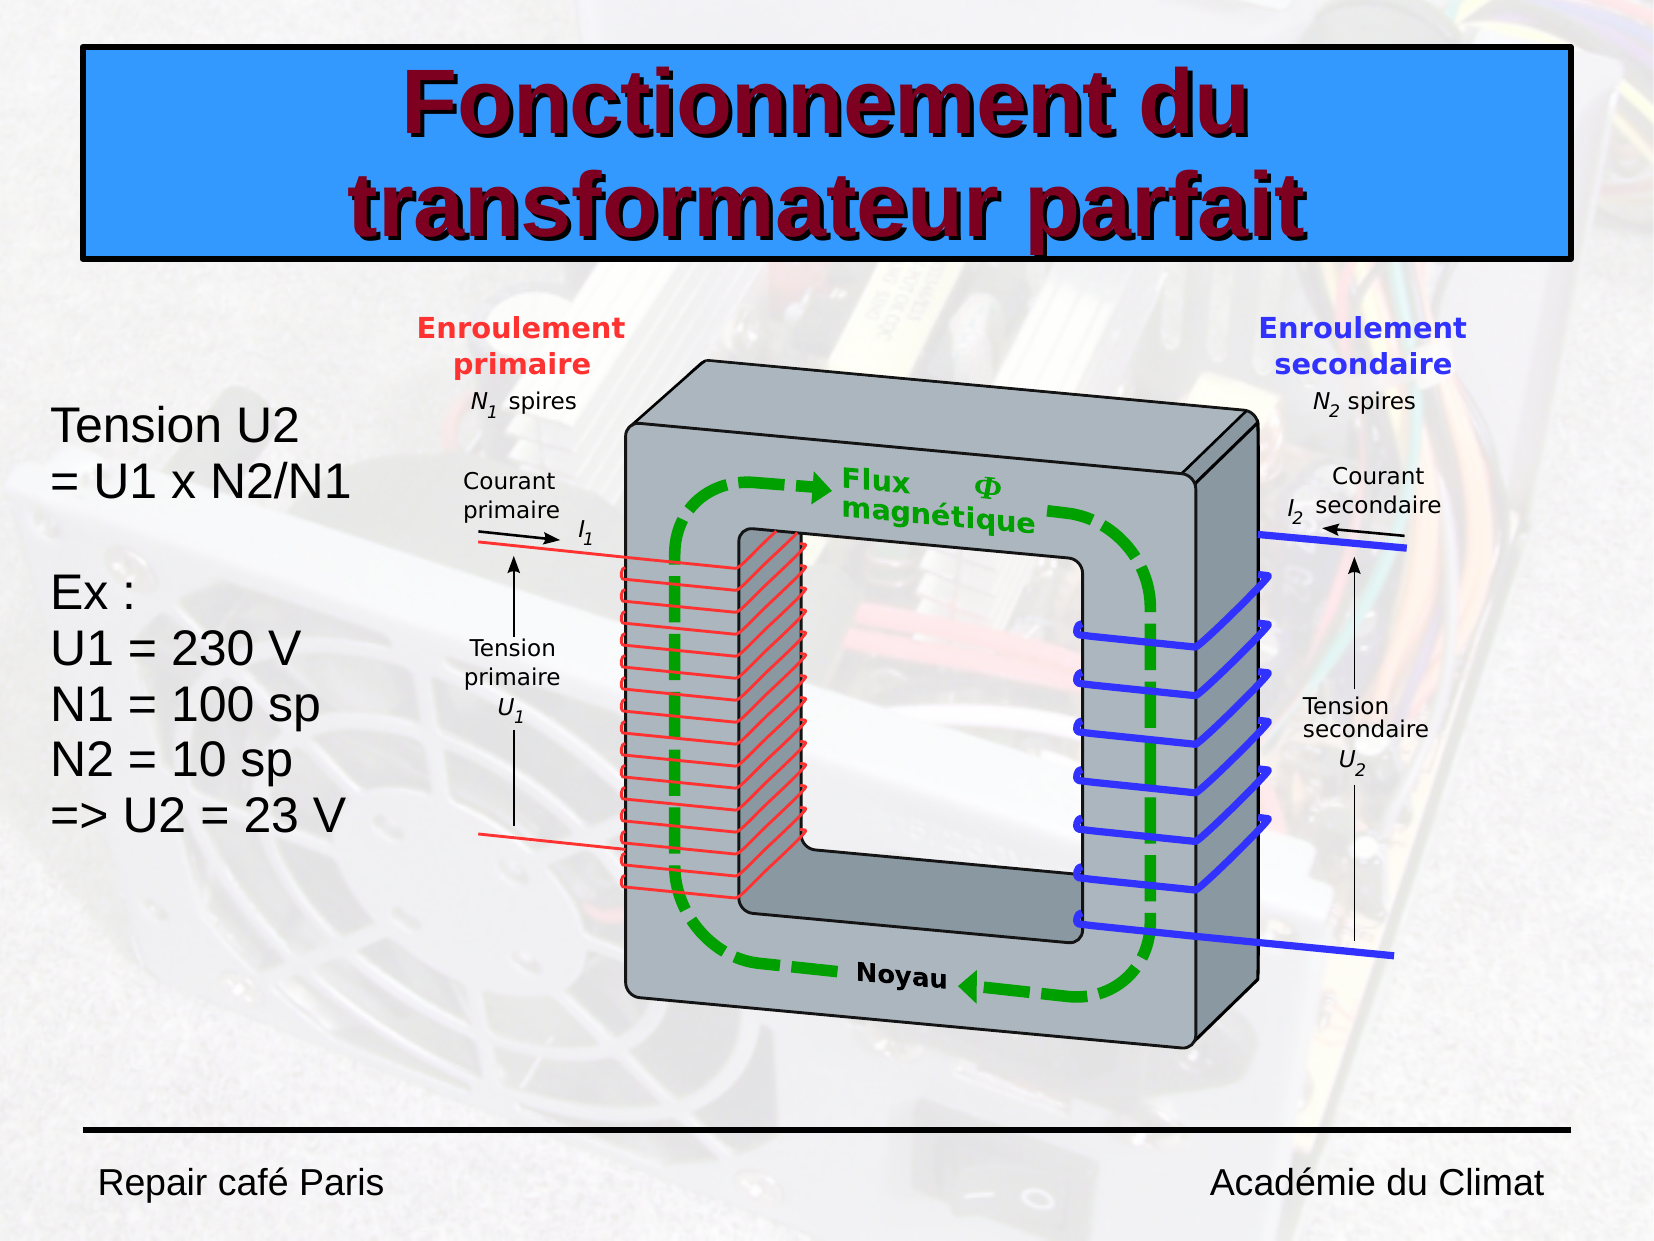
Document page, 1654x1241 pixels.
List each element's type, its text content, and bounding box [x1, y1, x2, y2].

text_box Repair café Paris Académie du Climat [82, 1153, 1571, 1211]
text_box Tension U2 = U1 x N2/N1 Ex : U1 = 230 V N1 = 100 sp N2 = 10 sp => U2 = 23 V [35, 389, 390, 1018]
title Fonctionnement du transformateur parfait [82, 47, 1571, 259]
picture [0, 0, 1654, 1241]
